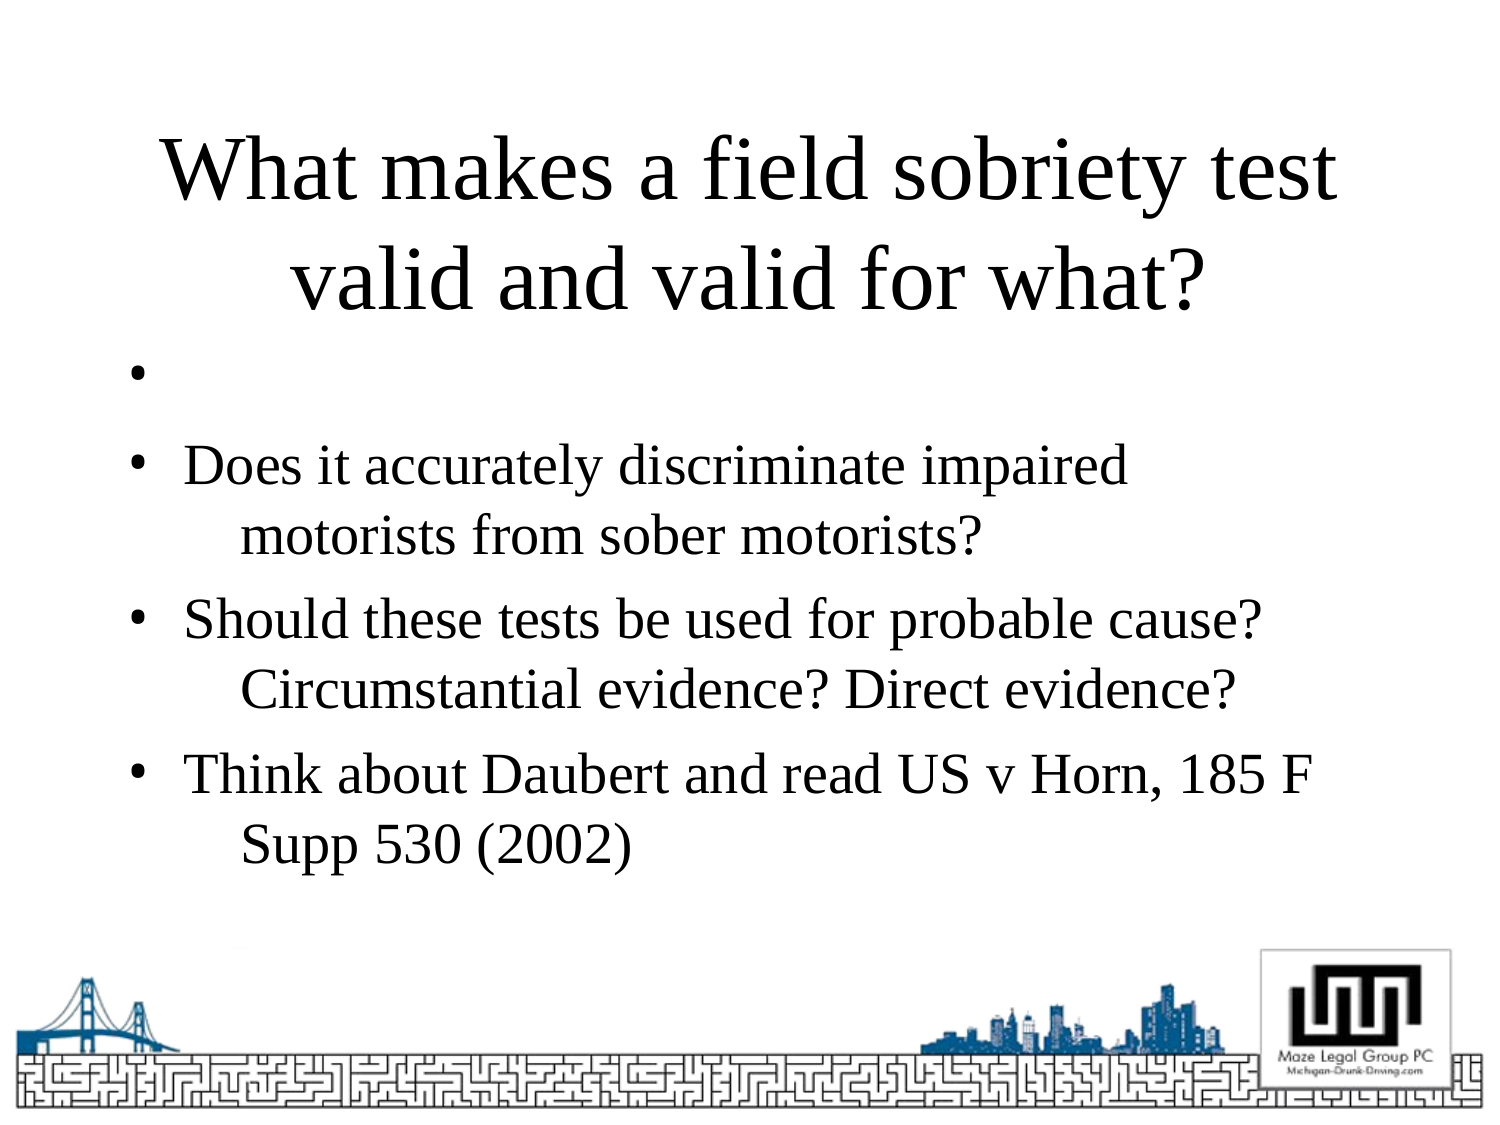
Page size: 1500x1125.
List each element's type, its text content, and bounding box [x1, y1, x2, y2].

list Does it accurately discriminate impaired motorists from sober motorists? Should these tests be used for probable cause? Circumstantial evidence? Direct evidence? Think about Daubert and read US v Horn, 185 F Supp 530 (2002) [112, 324, 1375, 1000]
title What makes a field sobriety test valid and valid for what? [112, 99, 1388, 288]
